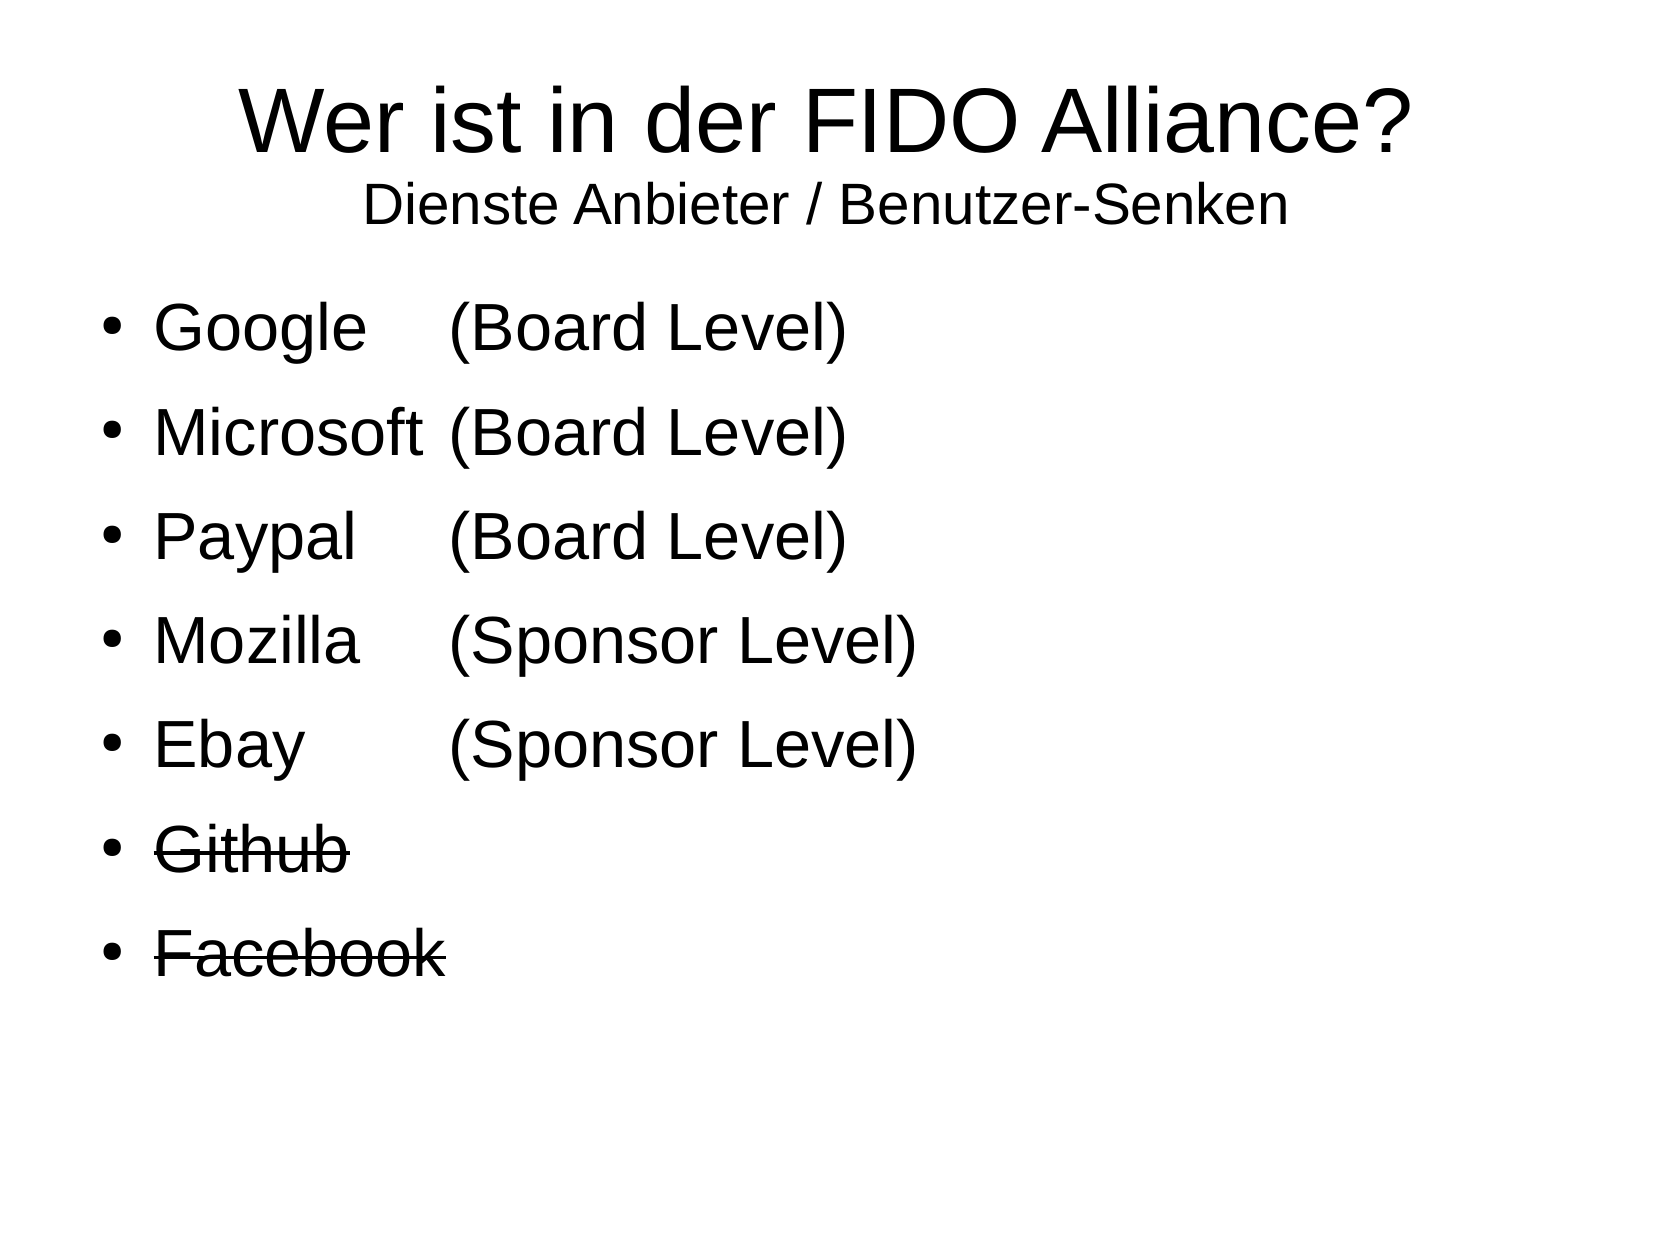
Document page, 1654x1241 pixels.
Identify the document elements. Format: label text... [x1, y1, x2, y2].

list Google (Board Level) Microsoft (Board Level) Paypal (Board Level) Mozilla (Sponsor Level) Ebay (Sponsor Level) Github Facebook [82, 290, 957, 1010]
title Wer ist in der FIDO Alliance? Dienste Anbieter / Benutzer-Senken [82, 49, 1571, 257]
